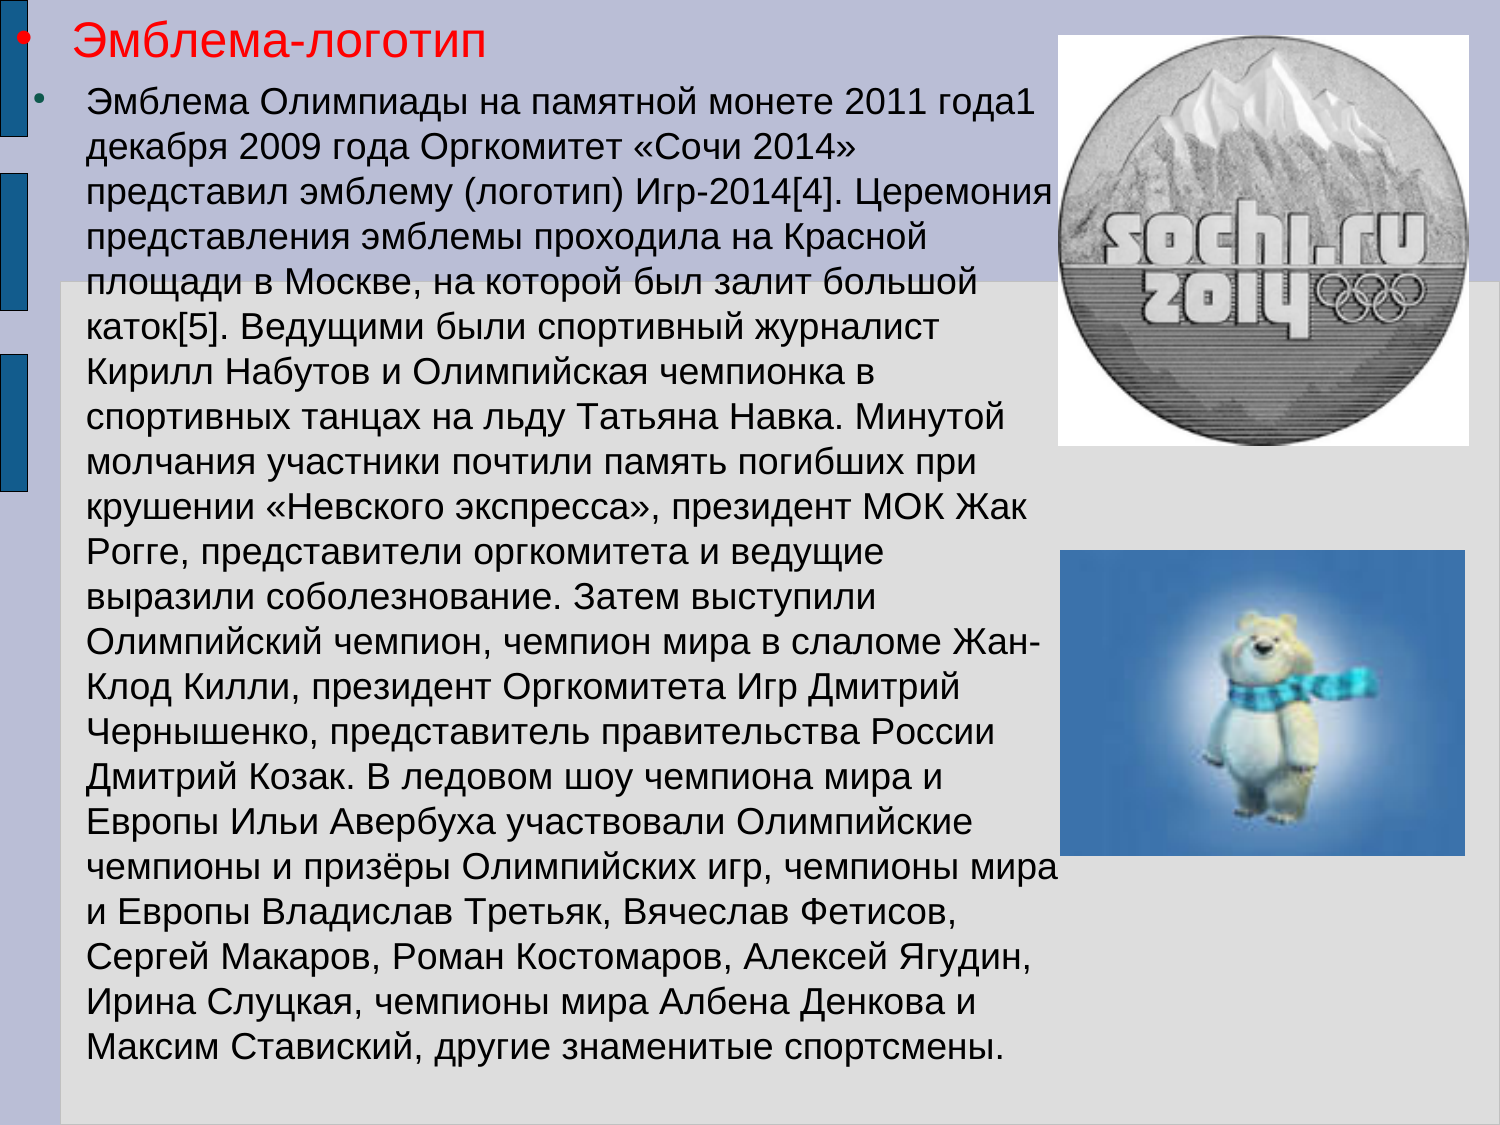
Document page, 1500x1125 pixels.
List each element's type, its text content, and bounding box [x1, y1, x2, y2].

list Эмблема-логотип Эмблема Олимпиады на памятной монете 2011 года1 декабря 2009 года Оргкомитет «Сочи 2014» представил эмблему (логотип) Игр-2014[4]. Церемония представления эмблемы проходила на Красной площади в Москве, на которой был залит большой каток[5]. Ведущими были спортивный журналист Кирилл Набутов и Олимпийская чемпионка в спортивных танцах на льду Татьяна Навка. Минутой молчания участники почтили память погибших при крушении «Невского экспресса», президент МОК Жак Рогге, представители оргкомитета и ведущие выразили соболезнование. Затем выступили Олимпийский чемпион, чемпион мира в слаломе Жан-Клод Килли, президент Оргкомитета Игр Дмитрий Чернышенко, представитель правительства России Дмитрий Козак. В ледовом шоу чемпиона мира и Европы Ильи Авербуха участвовали Олимпийские чемпионы и призёры Олимпийских игр, чемпионы мира и Европы Владислав Третьяк, Вячеслав Фетисов, Сергей Макаров, Роман Костомаров, Алексей Ягудин, Ирина Слуцкая, чемпионы мира Албена Денкова и Максим Ставиский, другие знаменитые спортсмены. [0, 0, 1079, 1125]
picture [1058, 35, 1469, 446]
picture [1060, 550, 1465, 856]
